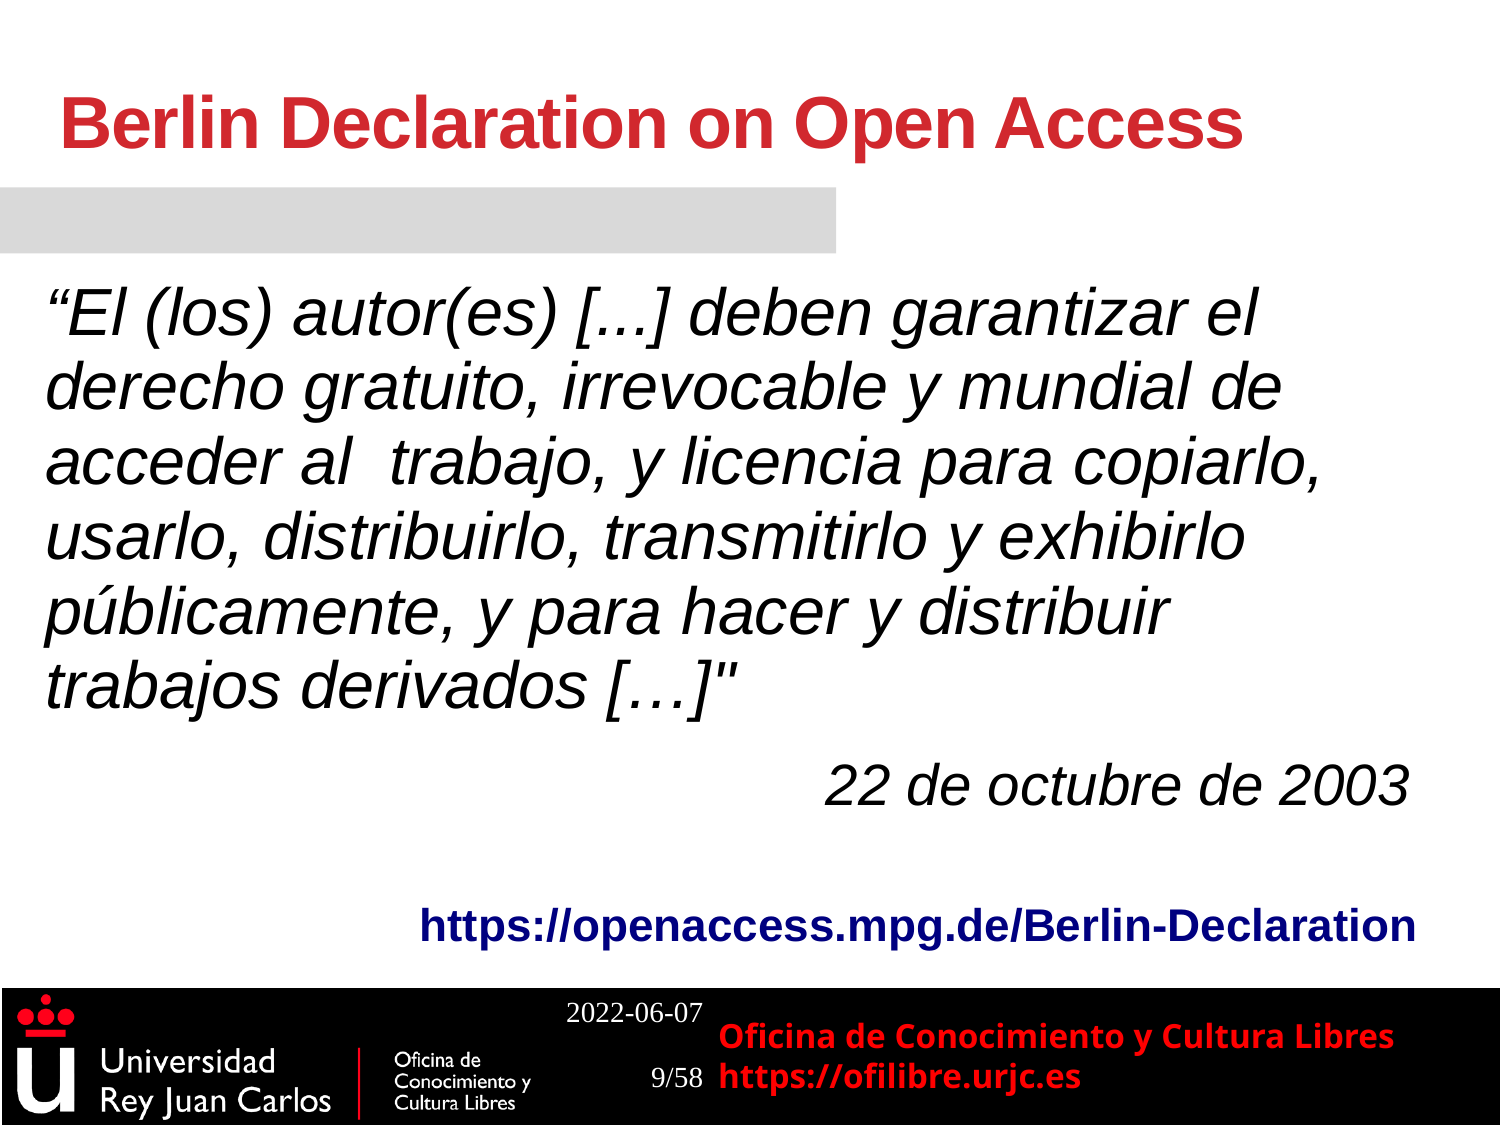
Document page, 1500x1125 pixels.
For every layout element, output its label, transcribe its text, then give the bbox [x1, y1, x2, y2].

text_box https://openaccess.mpg.de/Berlin-Declaration [405, 892, 1441, 961]
title [75, 7, 1425, 196]
text_box “El (los) autor(es) [...] deben garantizar el derecho gratuito, irrevocable y mundial de acceder al trabajo, y licencia para copiarlo, usarlo, distribuirlo, transmitirlo y exhibirlo públicamente, y para hacer y distribuir trabajos derivados […]'' 22 de octubre de 2003 [30, 267, 1426, 826]
picture [17, 994, 531, 1120]
text_box Berlin Declaration on Open Access [0, 24, 1326, 172]
